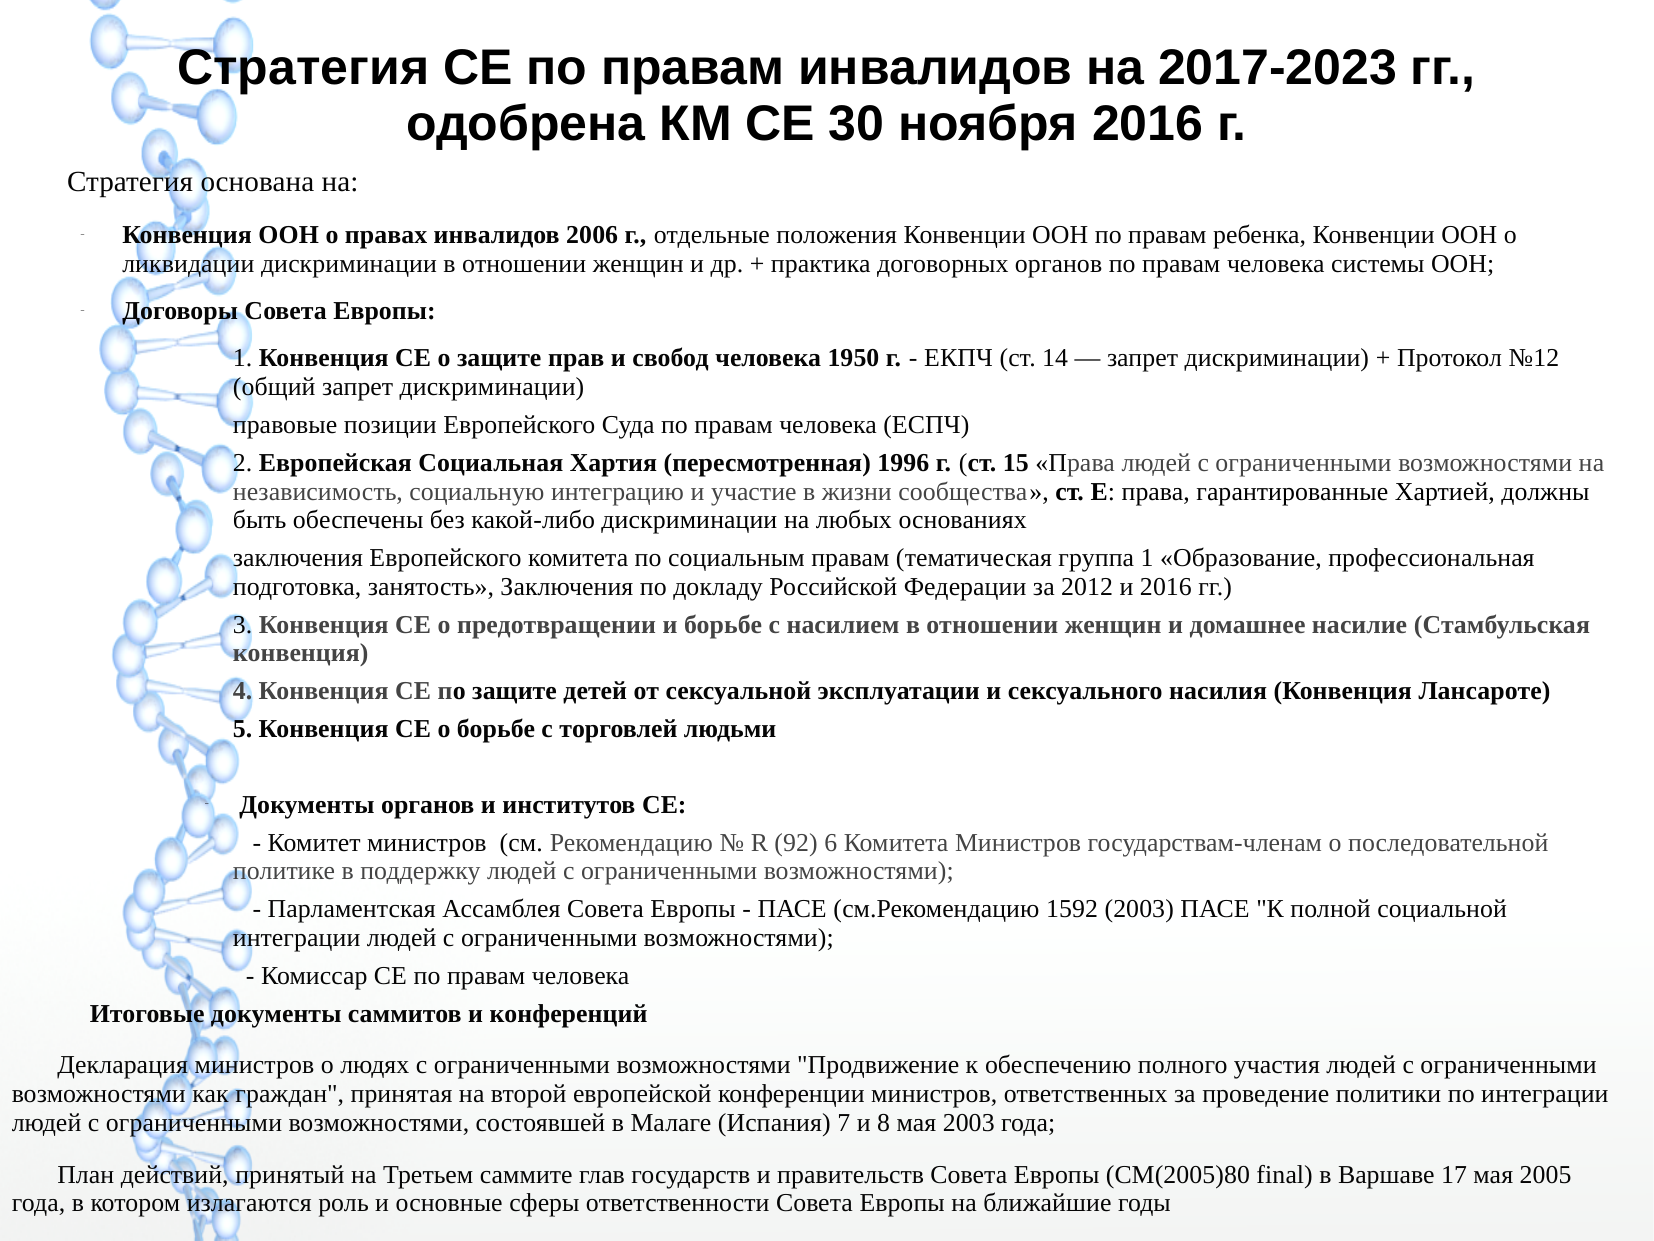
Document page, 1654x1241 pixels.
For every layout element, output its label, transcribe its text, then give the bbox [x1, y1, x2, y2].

picture [0, 0, 1654, 1241]
title Стратегия СЕ по правам инвалидов на 2017-2023 гг., одобрена КМ СЕ 30 ноября 2016 г. [82, 39, 1571, 152]
list Стратегия основана на: Конвенция ООН о правах инвалидов 2006 г., отдельные положения Конвенции ООН по правам ребенка, Конвенции ООН о ликвидации дискриминации в отношении женщин и др. + практика договорных органов по правам человека системы ООН; Договоры Совета Европы: 1. Конвенция СЕ о защите прав и свобод человека 1950 г. - ЕКПЧ (ст. 14 — запрет дискриминации) + Протокол №12 (общий запрет дискриминации) правовые позиции Европейского Суда по правам человека (ЕСПЧ) 2. Европейская Социальная Хартия (пересмотренная) 1996 г. (ст. 15 «Права людей с ограниченными возможностями на независимость, социальную интеграцию и участие в жизни сообщества», ст. Е: права, гарантированные Хартией, должны быть обеспечены без какой-либо дискриминации на любых основаниях заключения Европейского комитета по социальным правам (тематическая группа 1 «Образование, профессиональная подготовка, занятость», Заключения по докладу Российской Федерации за 2012 и 2016 гг.) 3. Конвенция СЕ о предотвращении и борьбе с насилием в отношении женщин и домашнее насилие (Стамбульская конвенция) 4. Конвенция СЕ по защите детей от сексуальной эксплуатации и сексуального насилия (Конвенция Лансароте) 5. Конвенция СЕ о борьбе с торговлей людьми Документы органов и институтов СЕ: - Комитет министров (см. Рекомендацию № R (92) 6 Комитета Министров государствам-членам о последовательной политике в поддержку людей с ограниченными возможностями); - Парламентская Ассамблея Совета Европы - ПАСЕ (см.Рекомендацию 1592 (2003) ПАСЕ "К полной социальной интеграции людей с ограниченными возможностями); - Комиссар СЕ по правам человека Итоговые документы саммитов и конференций Декларация министров о людях с ограниченными возможностями "Продвижение к обеспечению полного участия людей с ограниченными возможностями как граждан", принятая на второй европейской конференции министров, ответственных за проведение политики по интеграции людей с ограниченными возможностями, состоявшей в Малаге (Испания) 7 и 8 мая 2003 года; План действий, принятый на Третьем саммите глав государств и правительств Совета Европы (CM(2005)80 final) в Варшаве 17 мая 2005 года, в котором излагаются роль и основные сферы ответственности Совета Европы на ближайшие годы [11, 165, 1619, 1229]
